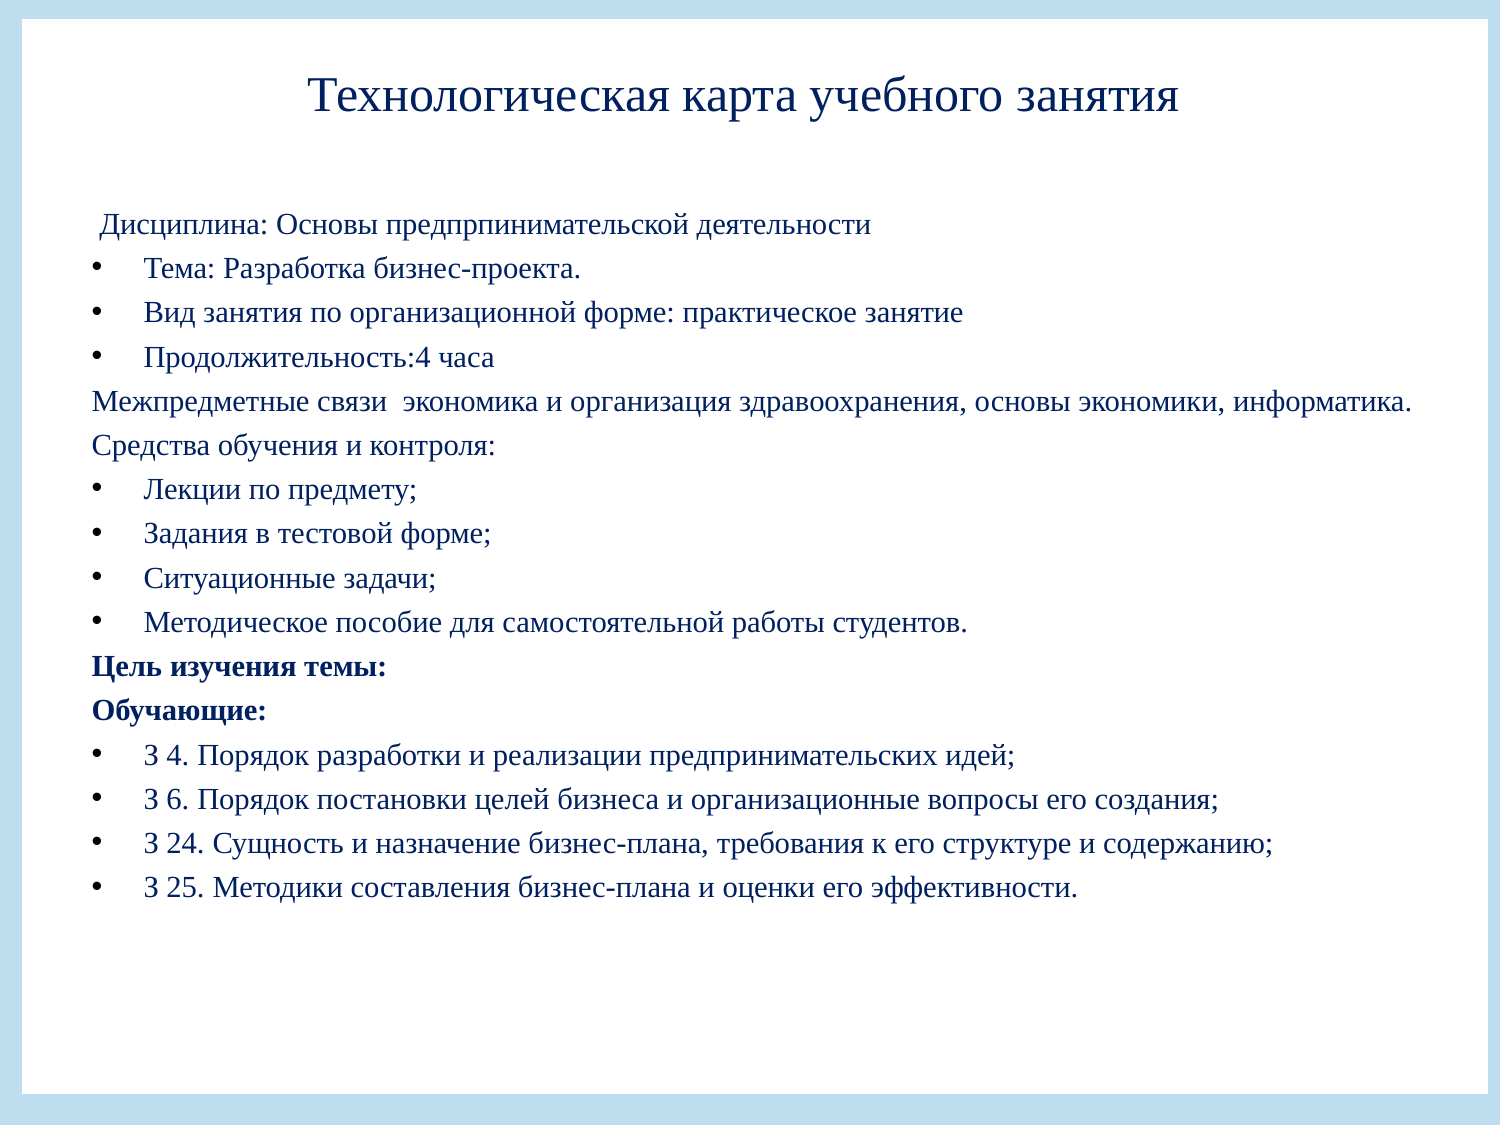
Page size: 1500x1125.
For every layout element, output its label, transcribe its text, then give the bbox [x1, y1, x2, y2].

list Дисциплина: Основы предпрпинимательской деятельности Тема: Разработка бизнес-проекта. Вид занятия по организационной форме: практическое занятие Продолжительность:4 часа Межпредметные связи экономика и организация здравоохранения, основы экономики, информатика. Средства обучения и контроля: Лекции по предмету; Задания в тестовой форме; Ситуационные задачи; Методическое пособие для самостоятельной работы студентов. Цель изучения темы: Обучающие: З 4. Порядок разработки и реализации предпринимательских идей; З 6. Порядок постановки целей бизнеса и организационные вопросы его создания; З 24. Сущность и назначение бизнес-плана, требования к его структуре и содержанию; З 25. Методики составления бизнес-плана и оценки его эффективности. [76, 196, 1427, 939]
picture [22, 19, 1488, 1095]
title Технологическая карта учебного занятия [75, 45, 1426, 138]
